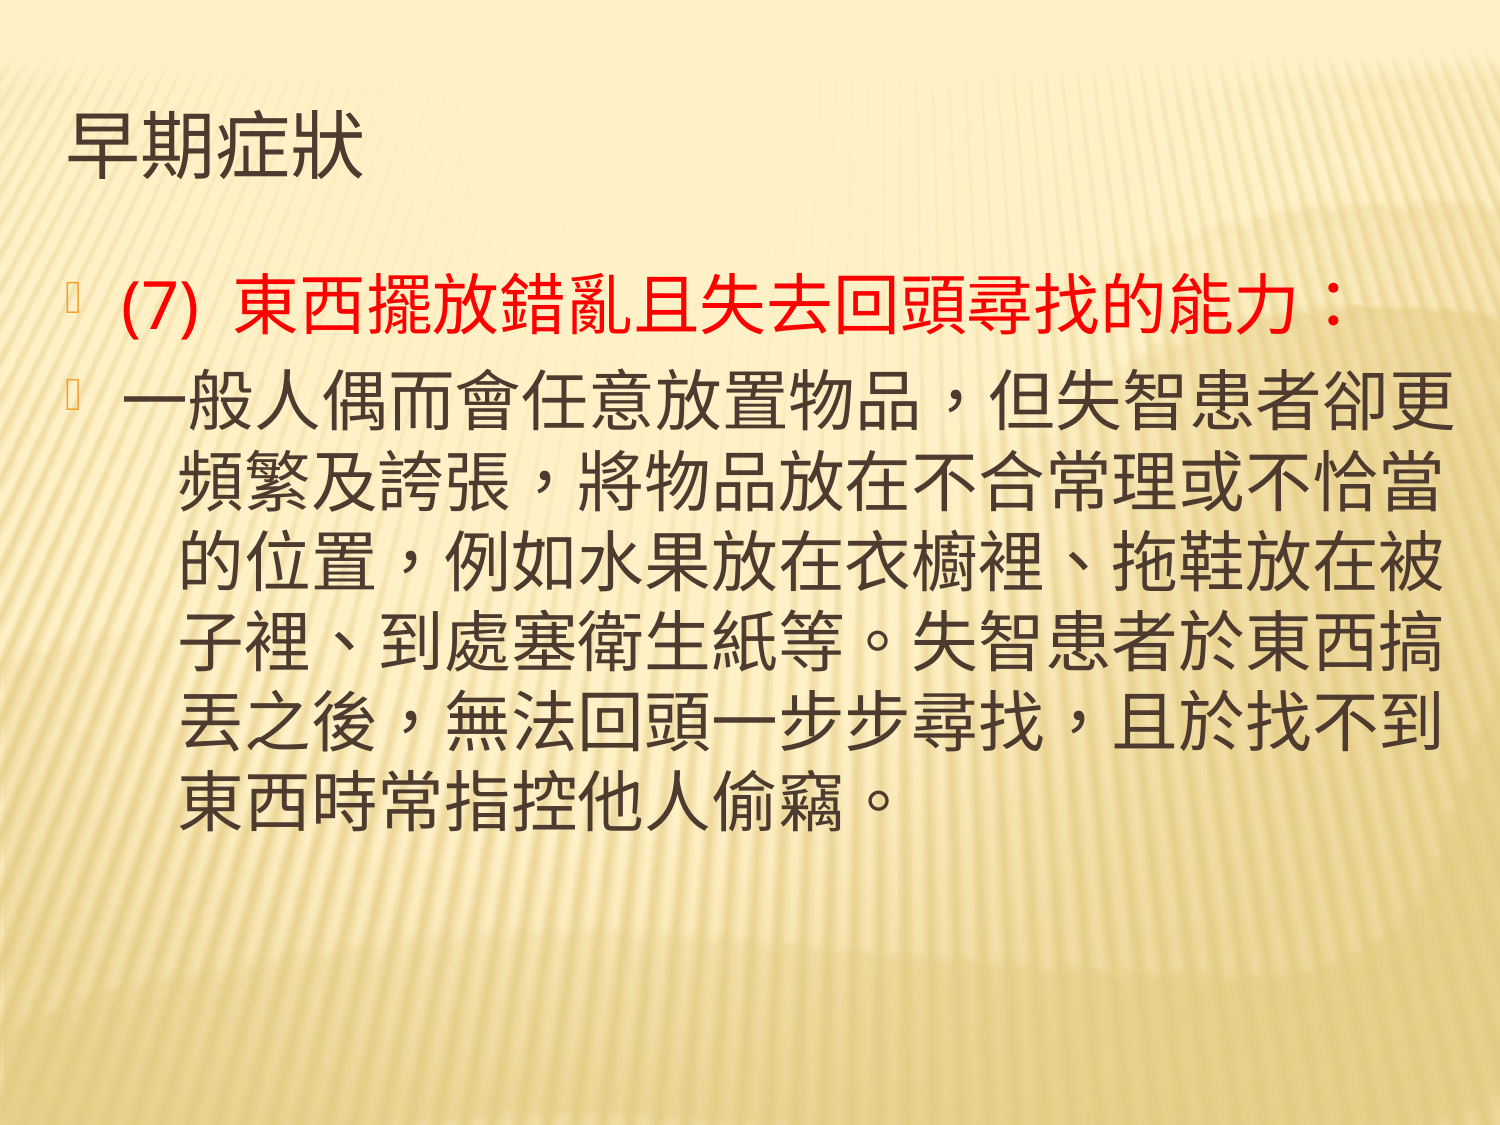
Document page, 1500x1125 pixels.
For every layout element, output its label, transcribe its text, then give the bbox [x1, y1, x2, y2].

list (7) 東西擺放錯亂且失去回頭尋找的能力： 一般人偶而會任意放置物品，但失智患者卻更頻繁及誇張，將物品放在不合常理或不恰當的位置，例如水果放在衣櫥裡、拖鞋放在被子裡、到處塞衛生紙等。失智患者於東西搞丟之後，無法回頭一步步尋找，且於找不到東西時常指控他人偷竊。 [50, 254, 1476, 998]
title 早期症狀 [50, 75, 1476, 213]
